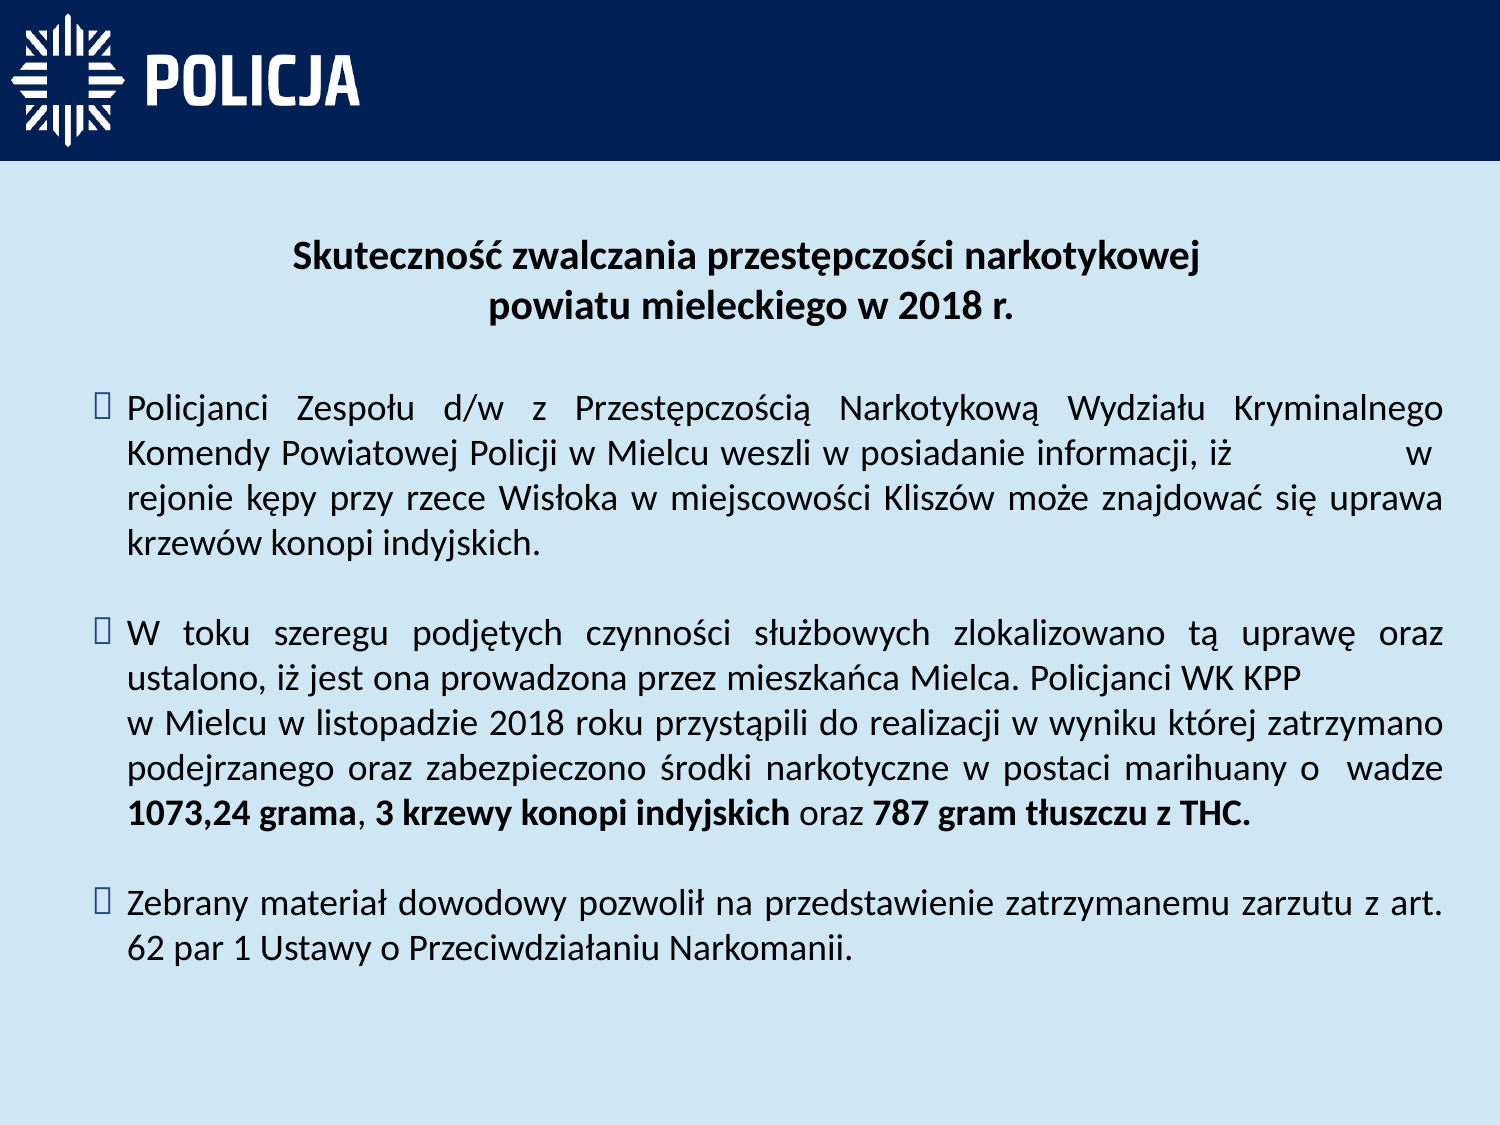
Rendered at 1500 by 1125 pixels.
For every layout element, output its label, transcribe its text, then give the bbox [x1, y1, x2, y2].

text_box Skuteczność zwalczania przestępczości narkotykowej powiatu mieleckiego w 2018 r. [78, 219, 1425, 336]
picture [0, 0, 360, 161]
text_box [360, 0, 1500, 161]
text_box Policjanci Zespołu d/w z Przestępczością Narkotykową Wydziału Kryminalnego Komendy Powiatowej Policji w Mielcu weszli w posiadanie informacji, iż w rejonie kępy przy rzece Wisłoka w miejscowości Kliszów może znajdować się uprawa krzewów konopi indyjskich. W toku szeregu podjętych czynności służbowych zlokalizowano tą uprawę oraz ustalono, iż jest ona prowadzona przez mieszkańca Mielca. Policjanci WK KPP w Mielcu w listopadzie 2018 roku przystąpili do realizacji w wyniku której zatrzymano podejrzanego oraz zabezpieczono środki narkotyczne w postaci marihuany o wadze 1073,24 grama, 3 krzewy konopi indyjskich oraz 787 gram tłuszczu z THC. Zebrany materiał dowodowy pozwolił na przedstawienie zatrzymanemu zarzutu z art. 62 par 1 Ustawy o Przeciwdziałaniu Narkomanii. [76, 374, 1460, 1125]
